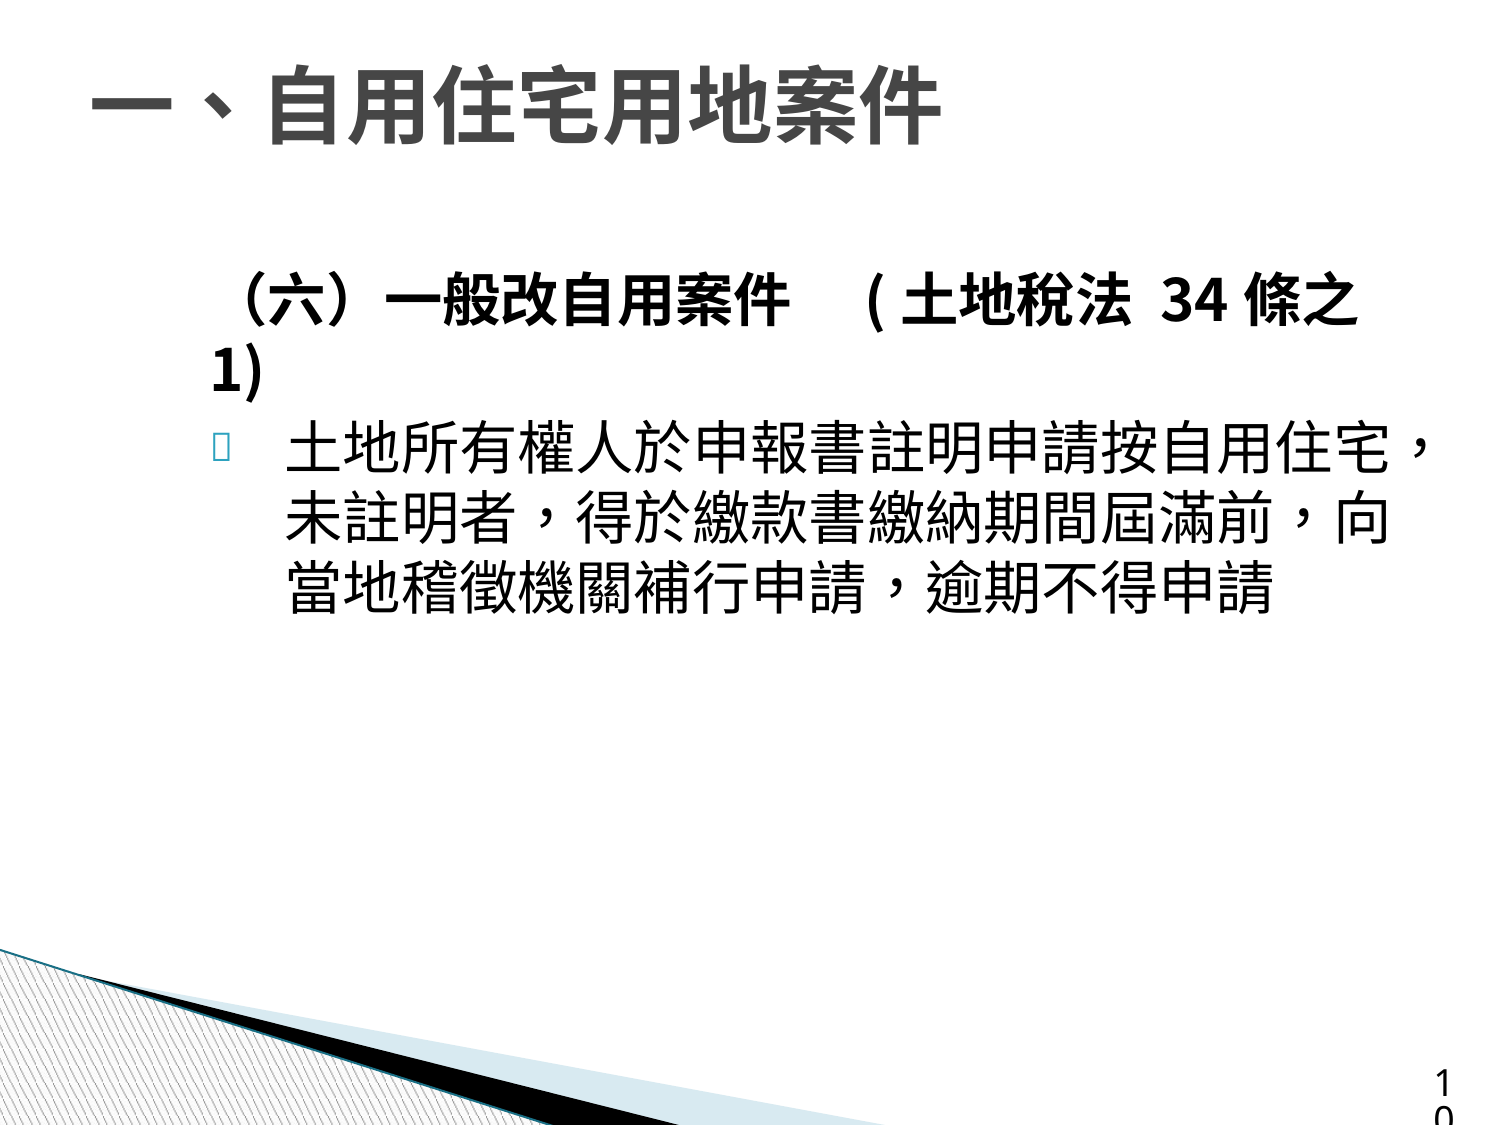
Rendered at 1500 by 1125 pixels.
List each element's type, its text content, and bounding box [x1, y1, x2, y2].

list （六）一般改自用案件 (土地稅法 34條之1) 土地所有權人於申報書註明申請按自用住宅，未註明者，得於繳款書繳納期間屆滿前，向當地稽徵機關補行申請，逾期不得申請 [194, 255, 1411, 1083]
slide_number <編號> [1418, 1051, 1479, 1112]
picture [0, 952, 543, 1125]
title 一、自用住宅用地案件 [75, 45, 1425, 233]
